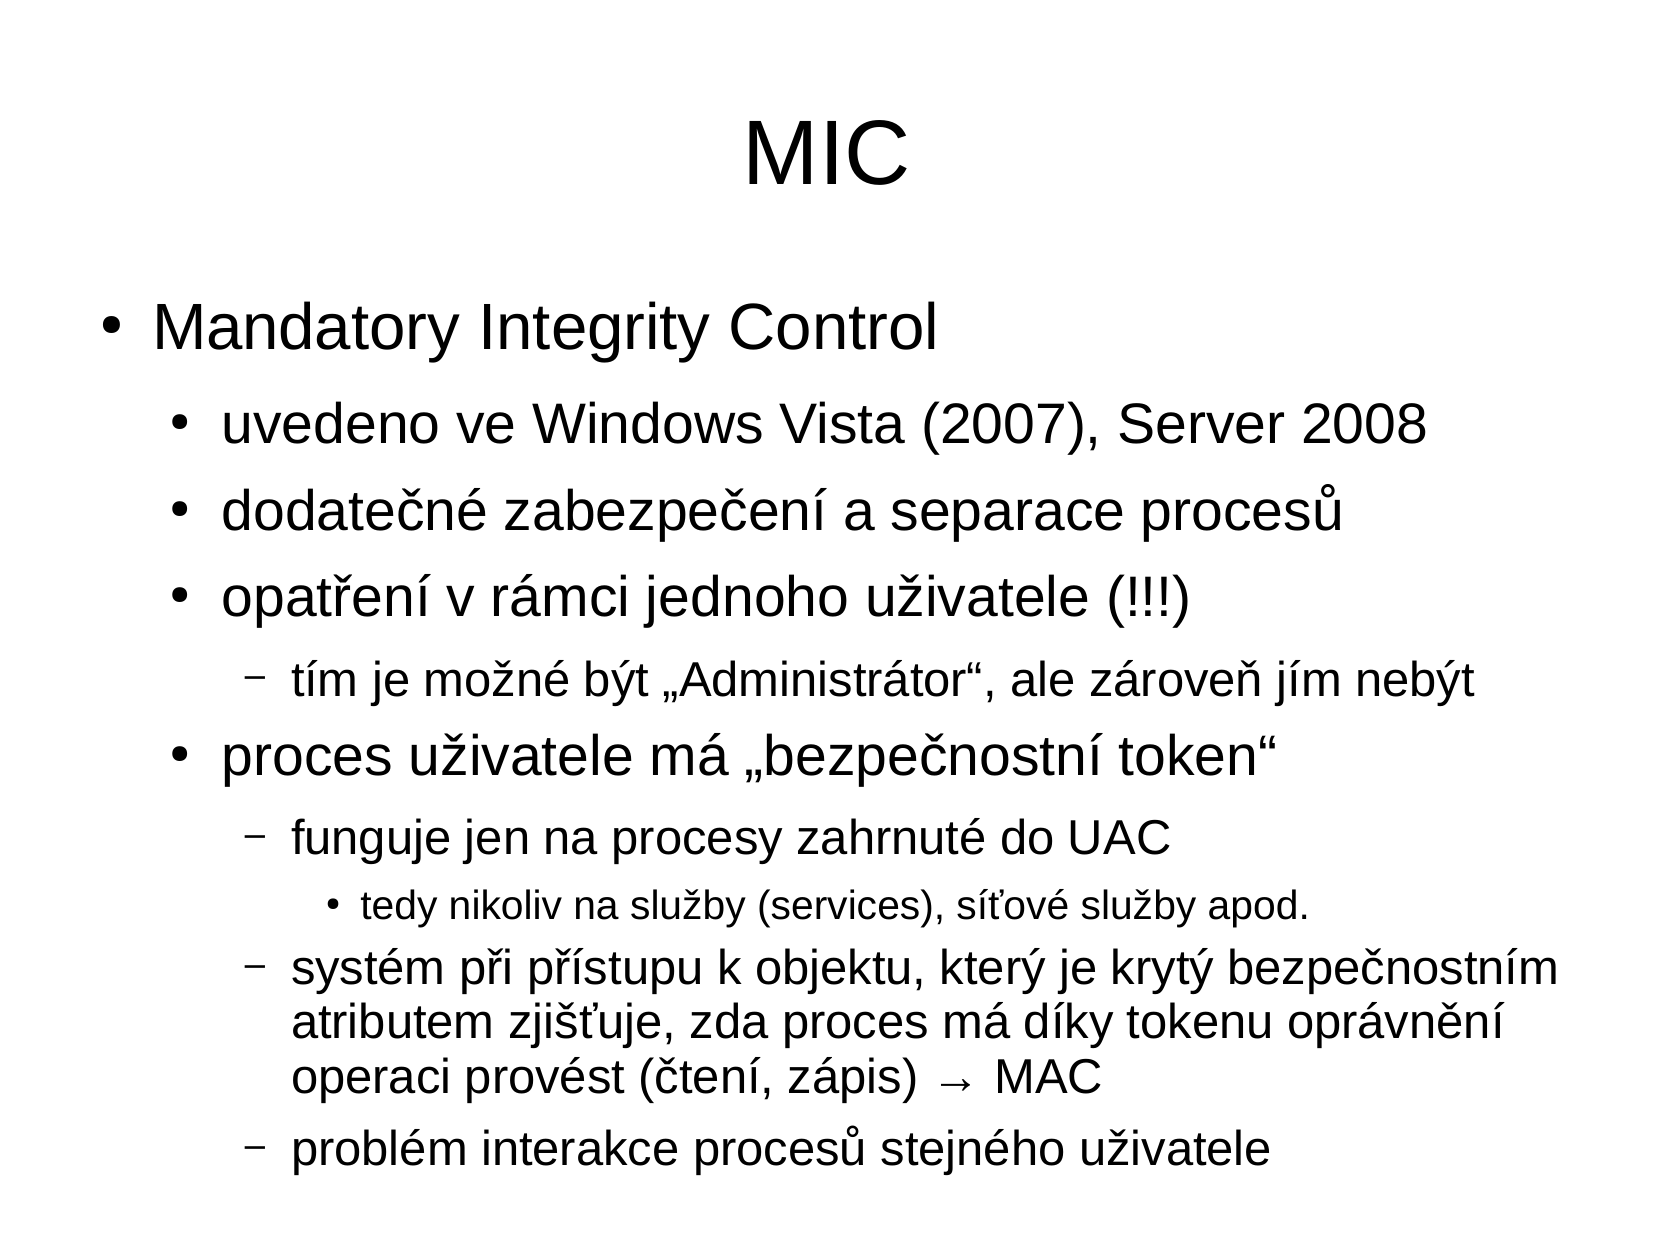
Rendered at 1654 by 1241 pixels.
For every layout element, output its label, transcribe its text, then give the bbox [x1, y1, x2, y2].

list Mandatory Integrity Control uvedeno ve Windows Vista (2007), Server 2008 dodatečné zabezpečení a separace procesů opatření v rámci jednoho uživatele (!!!) tím je možné být „Administrátor“, ale zároveň jím nebýt proces uživatele má „bezpečnostní token“ funguje jen na procesy zahrnuté do UAC tedy nikoliv na služby (services), síťové služby apod. systém při přístupu k objektu, který je krytý bezpečnostním atributem zjišťuje, zda proces má díky tokenu oprávnění operaci provést (čtení, zápis) → MAC problém interakce procesů stejného uživatele [82, 290, 1571, 1182]
title MIC [82, 49, 1571, 257]
